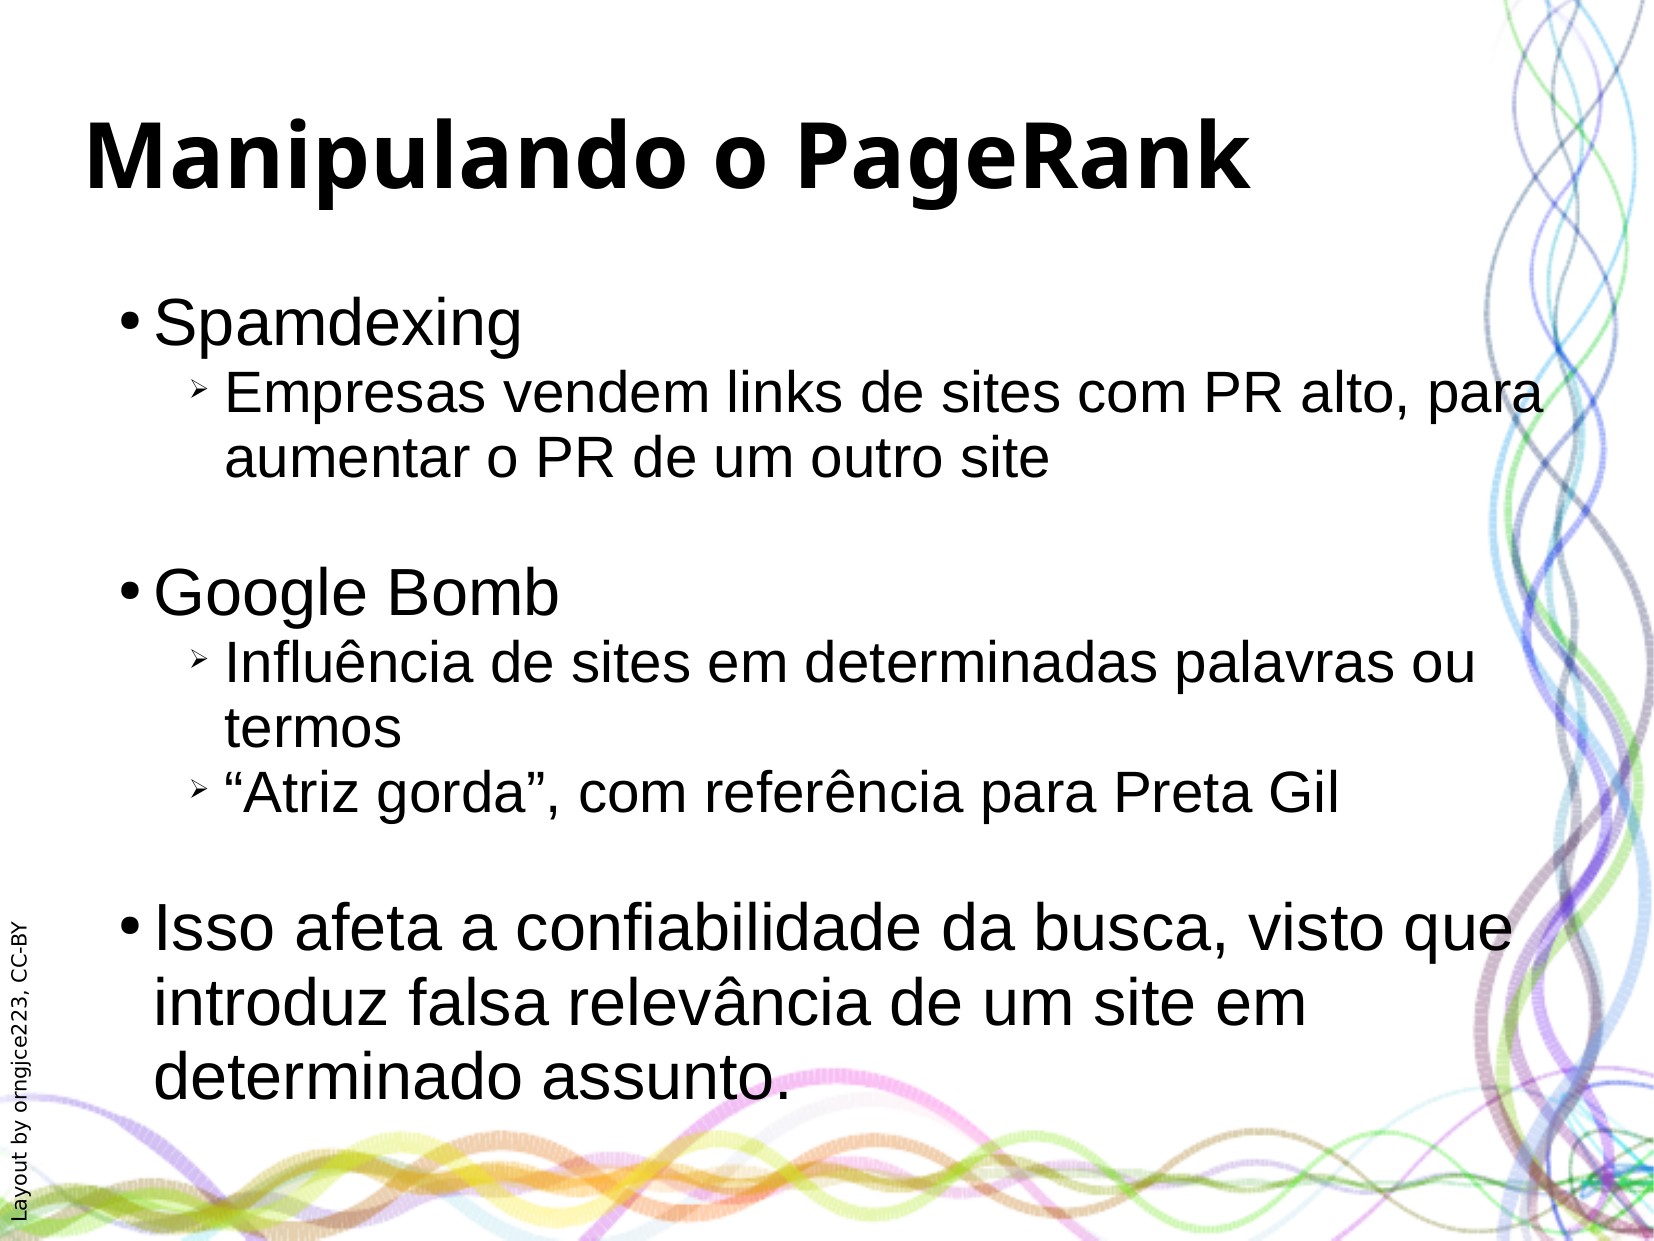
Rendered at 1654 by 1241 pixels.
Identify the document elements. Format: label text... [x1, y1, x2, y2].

subtitle Spamdexing Empresas vendem links de sites com PR alto, para aumentar o PR de um outro site Google Bomb Influência de sites em determinadas palavras ou termos “Atriz gorda”, com referência para Preta Gil Isso afeta a confiabilidade da busca, visto que introduz falsa relevância de um site em determinado assunto. [82, 284, 1571, 1114]
picture [0, 0, 1654, 1241]
title Manipulando o PageRank [82, 49, 1571, 257]
